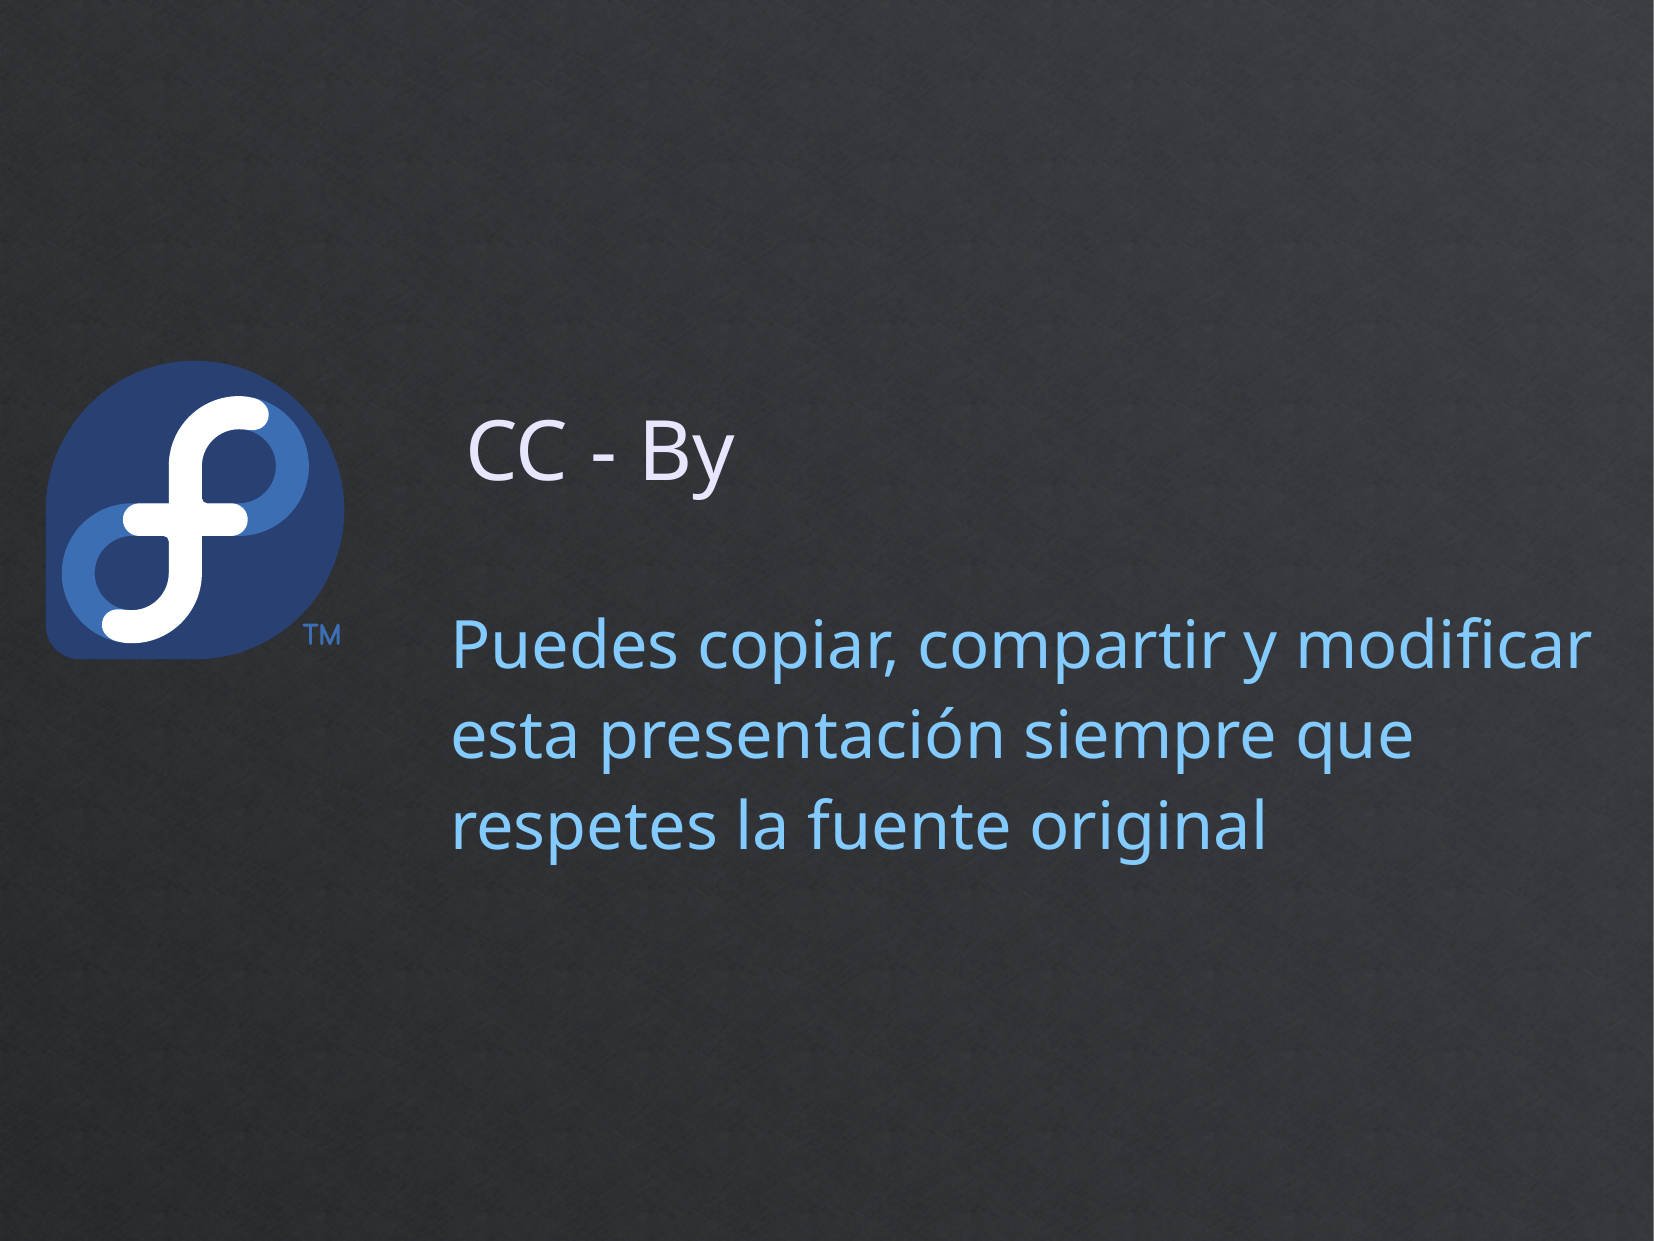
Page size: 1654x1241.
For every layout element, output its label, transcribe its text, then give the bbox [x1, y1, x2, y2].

title CC - By [496, 345, 1646, 553]
picture [0, 0, 1654, 1241]
title Puedes copiar, compartir y modificar esta presentación siempre que respetes la fuente original [450, 565, 1631, 901]
